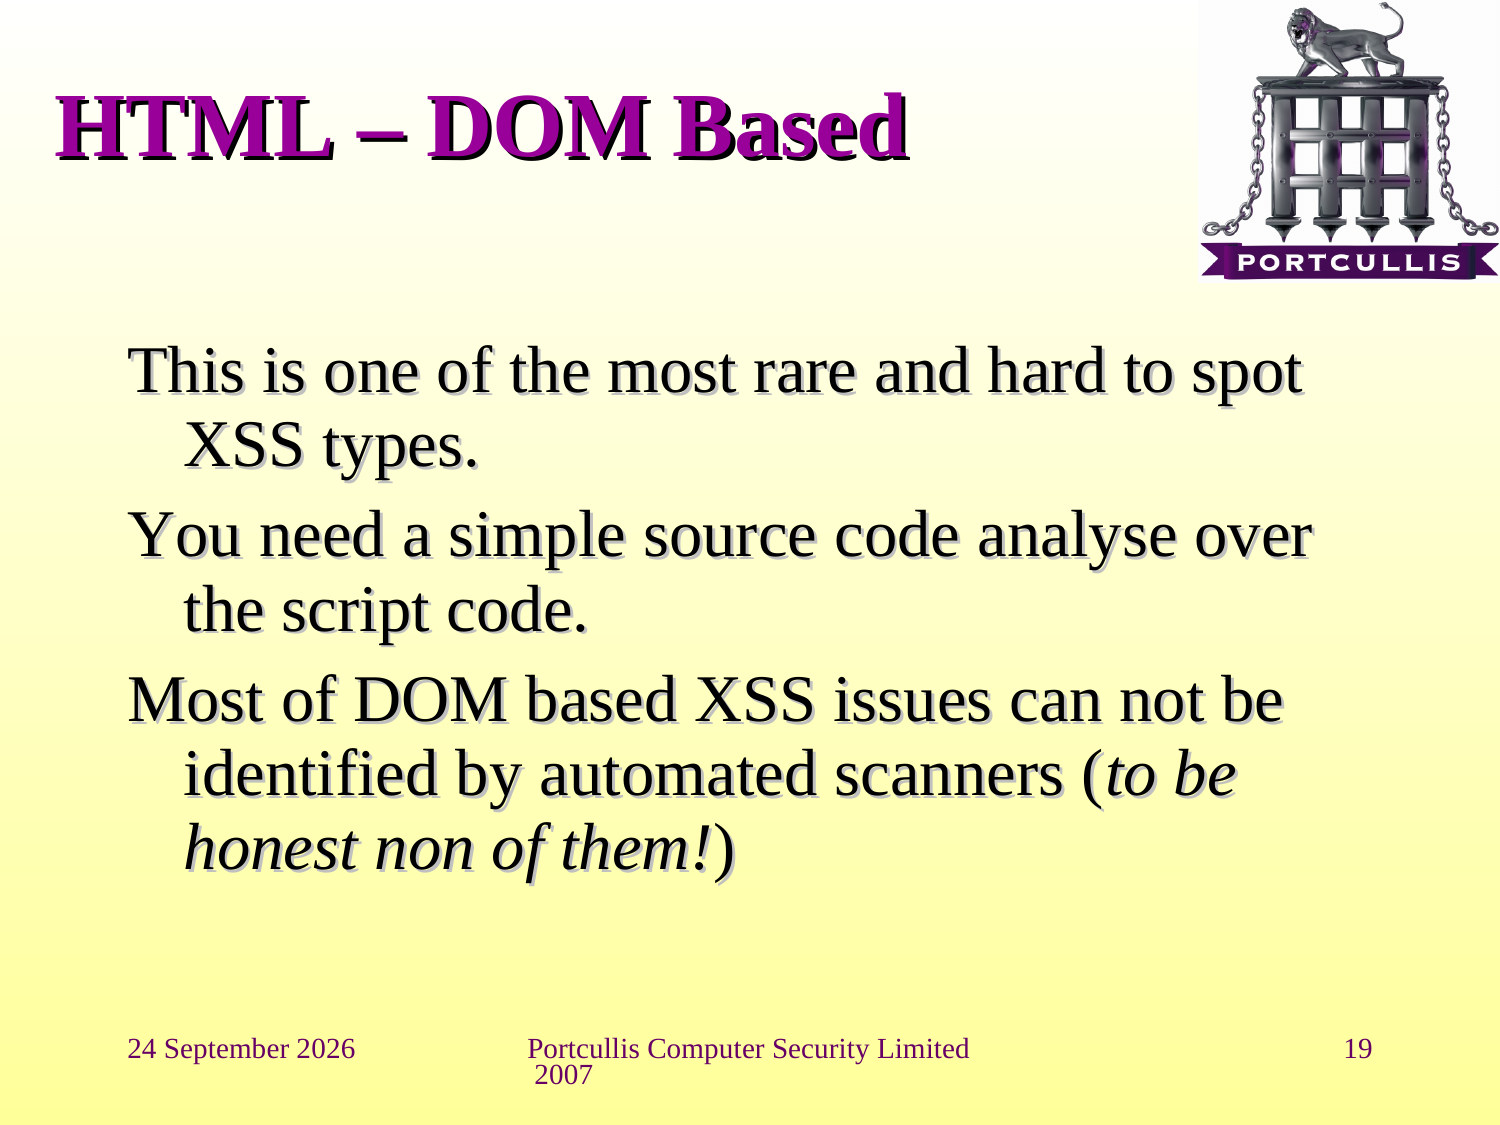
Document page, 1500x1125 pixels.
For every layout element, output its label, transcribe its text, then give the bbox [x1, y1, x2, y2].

list This is one of the most rare and hard to spot XSS types. You need a simple source code analyse over the script code. Most of DOM based XSS issues can not be identified by automated scanners (to be honest non of them!) [112, 324, 1388, 1001]
title HTML – DOM Based [0, 0, 963, 250]
picture [1198, 0, 1500, 283]
